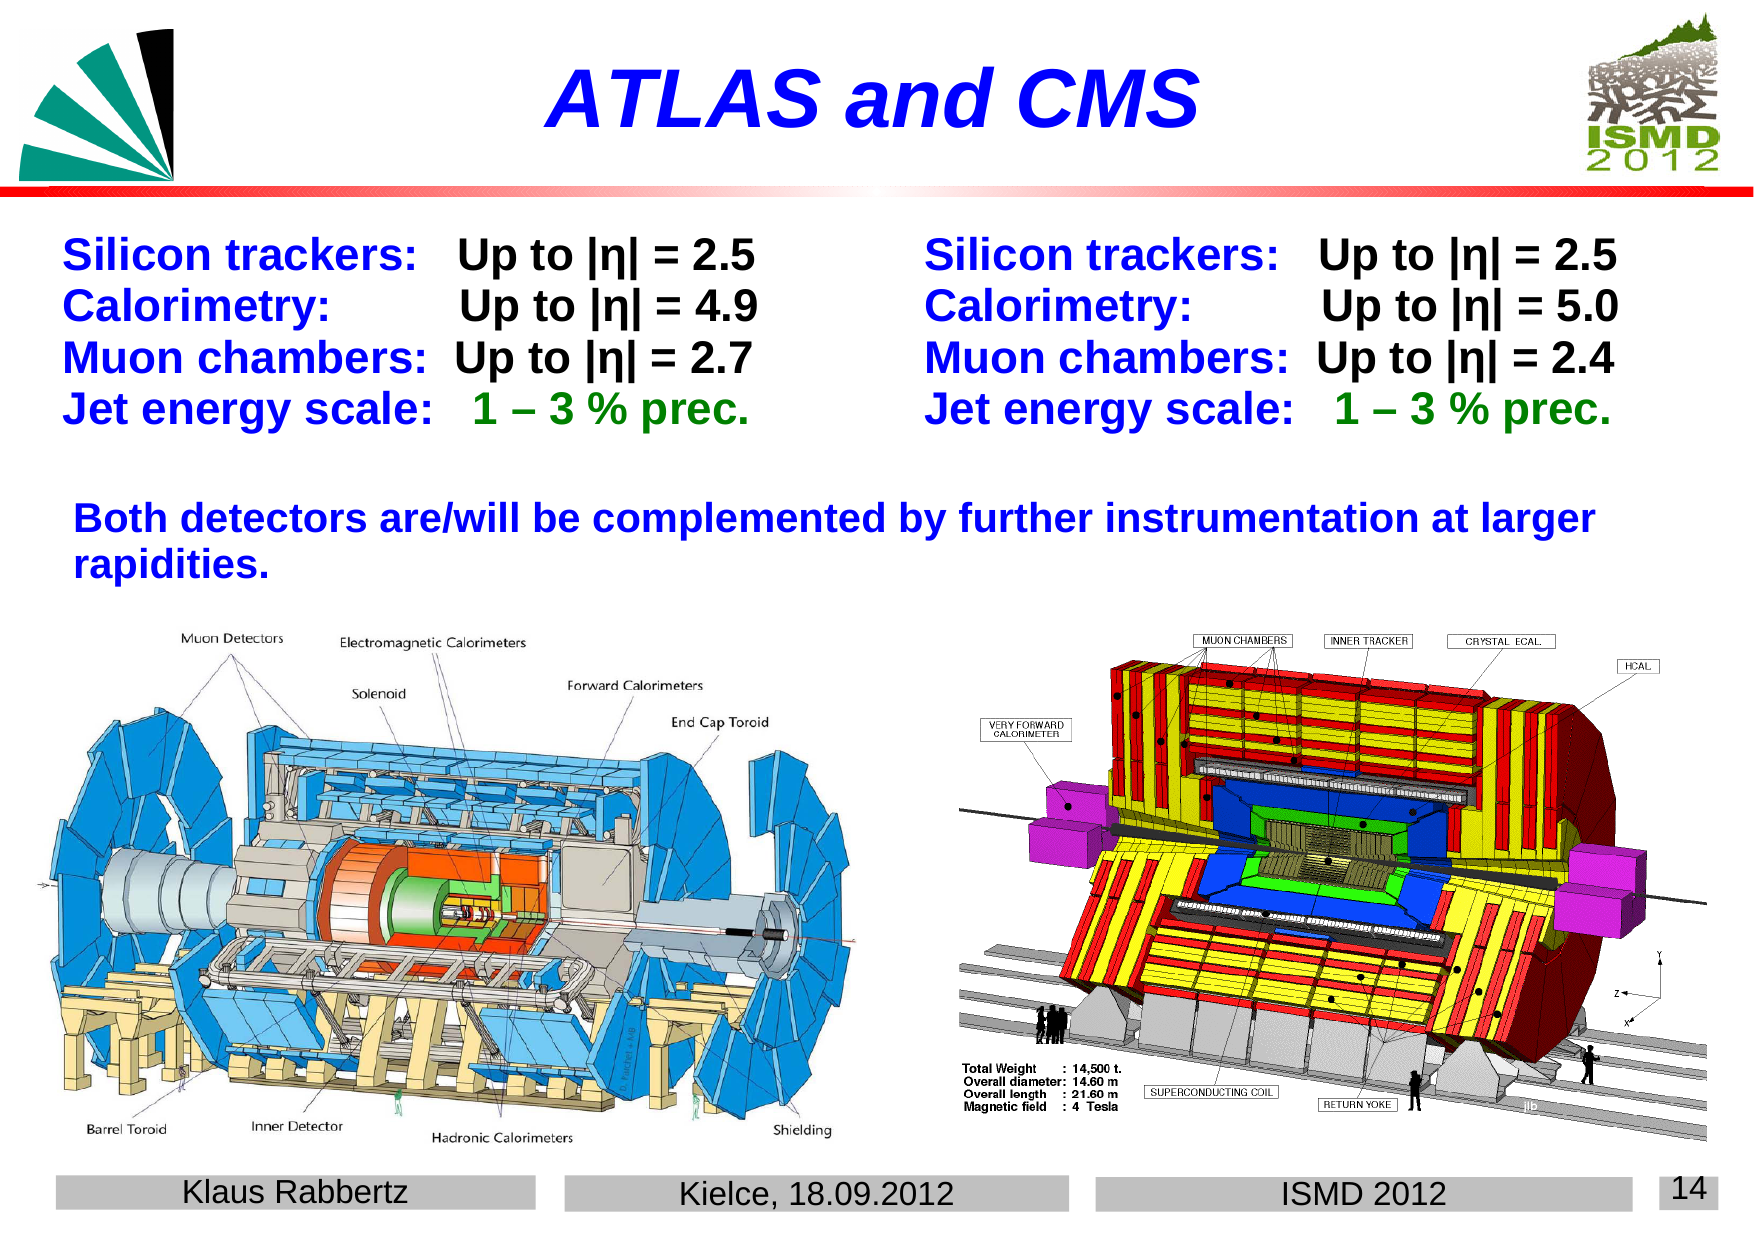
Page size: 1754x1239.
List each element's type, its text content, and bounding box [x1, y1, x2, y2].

picture [959, 613, 1707, 1157]
text_box Silicon trackers: Up to |η| = 2.5 Calorimetry: Up to |η| = 5.0 Muon chambers: Up to |η| = 2.4 Jet energy scale: 1 – 3 % prec. [912, 223, 1633, 441]
picture [19, 29, 174, 183]
title ATLAS and CMS [220, 16, 1525, 182]
picture [25, 619, 861, 1157]
picture [1579, 5, 1727, 177]
text_box Both detectors are/will be complemented by further instrumentation at larger rapidities. [61, 488, 1680, 594]
text_box Silicon trackers: Up to |η| = 2.5 Calorimetry: Up to |η| = 4.9 Muon chambers: Up to |η| = 2.7 Jet energy scale: 1 – 3 % prec. [50, 223, 771, 441]
